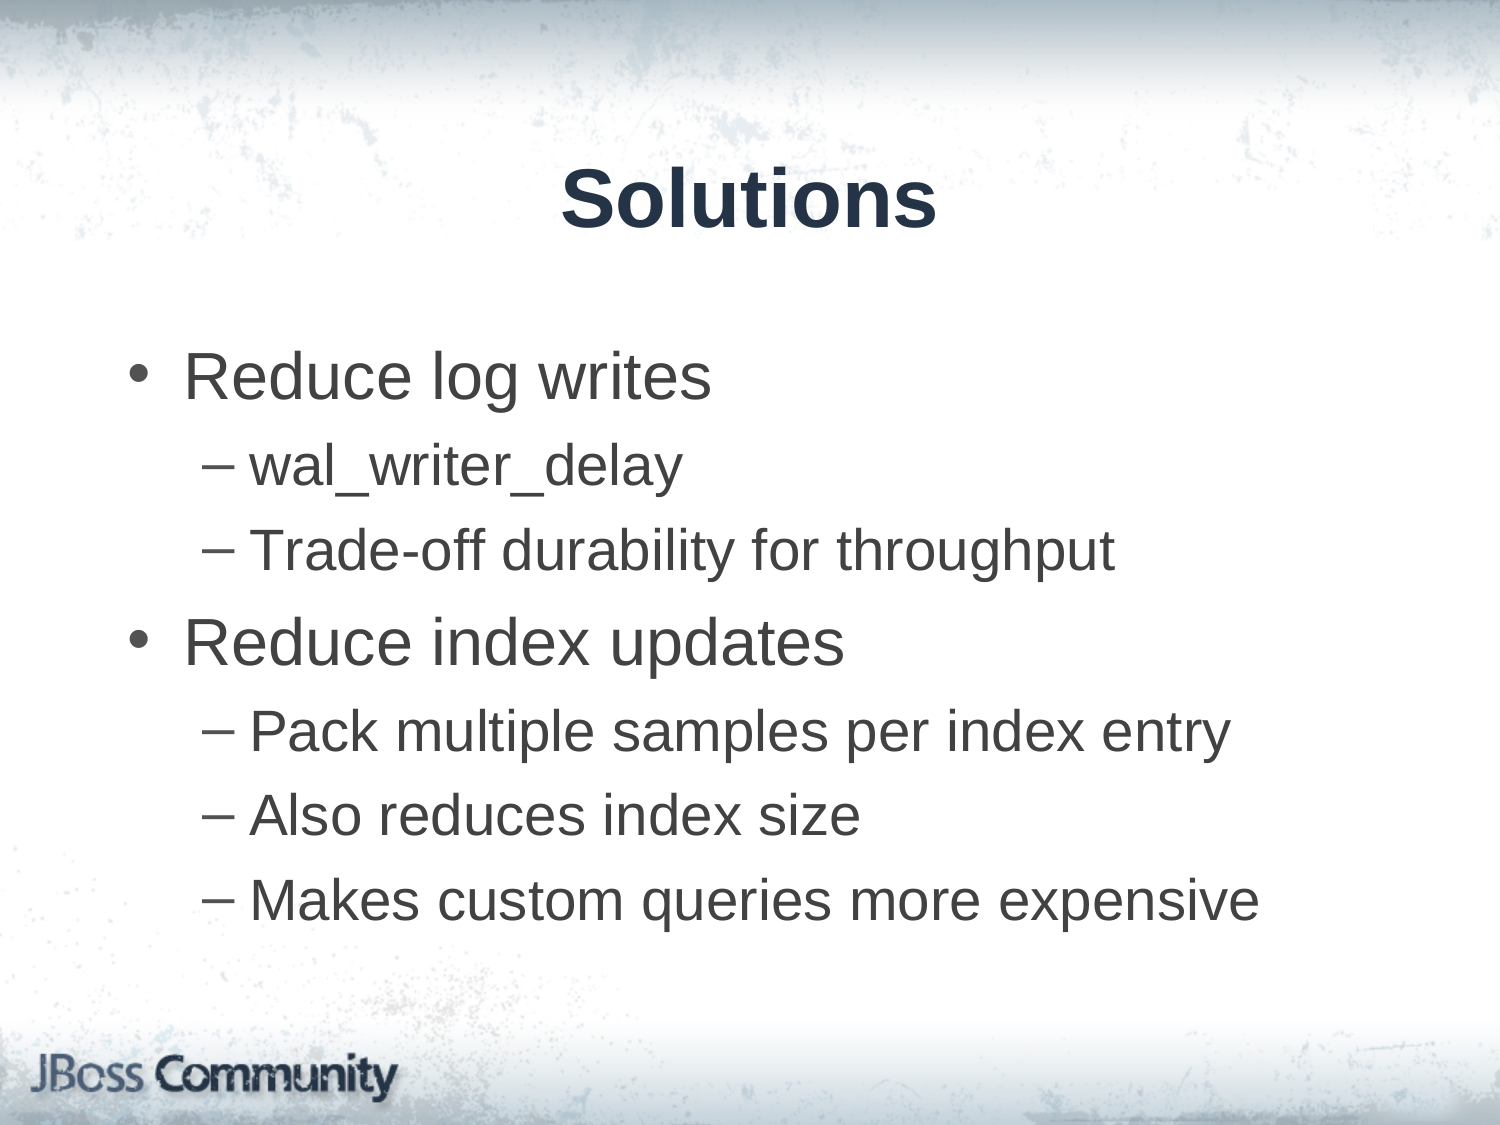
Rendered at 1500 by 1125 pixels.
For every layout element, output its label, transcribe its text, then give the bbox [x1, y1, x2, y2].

list Reduce log writes wal_writer_delay Trade-off durability for throughput Reduce index updates Pack multiple samples per index entry Also reduces index size Makes custom queries more expensive [112, 324, 1388, 1083]
title Solutions [112, 76, 1388, 312]
picture [0, 0, 1500, 1125]
